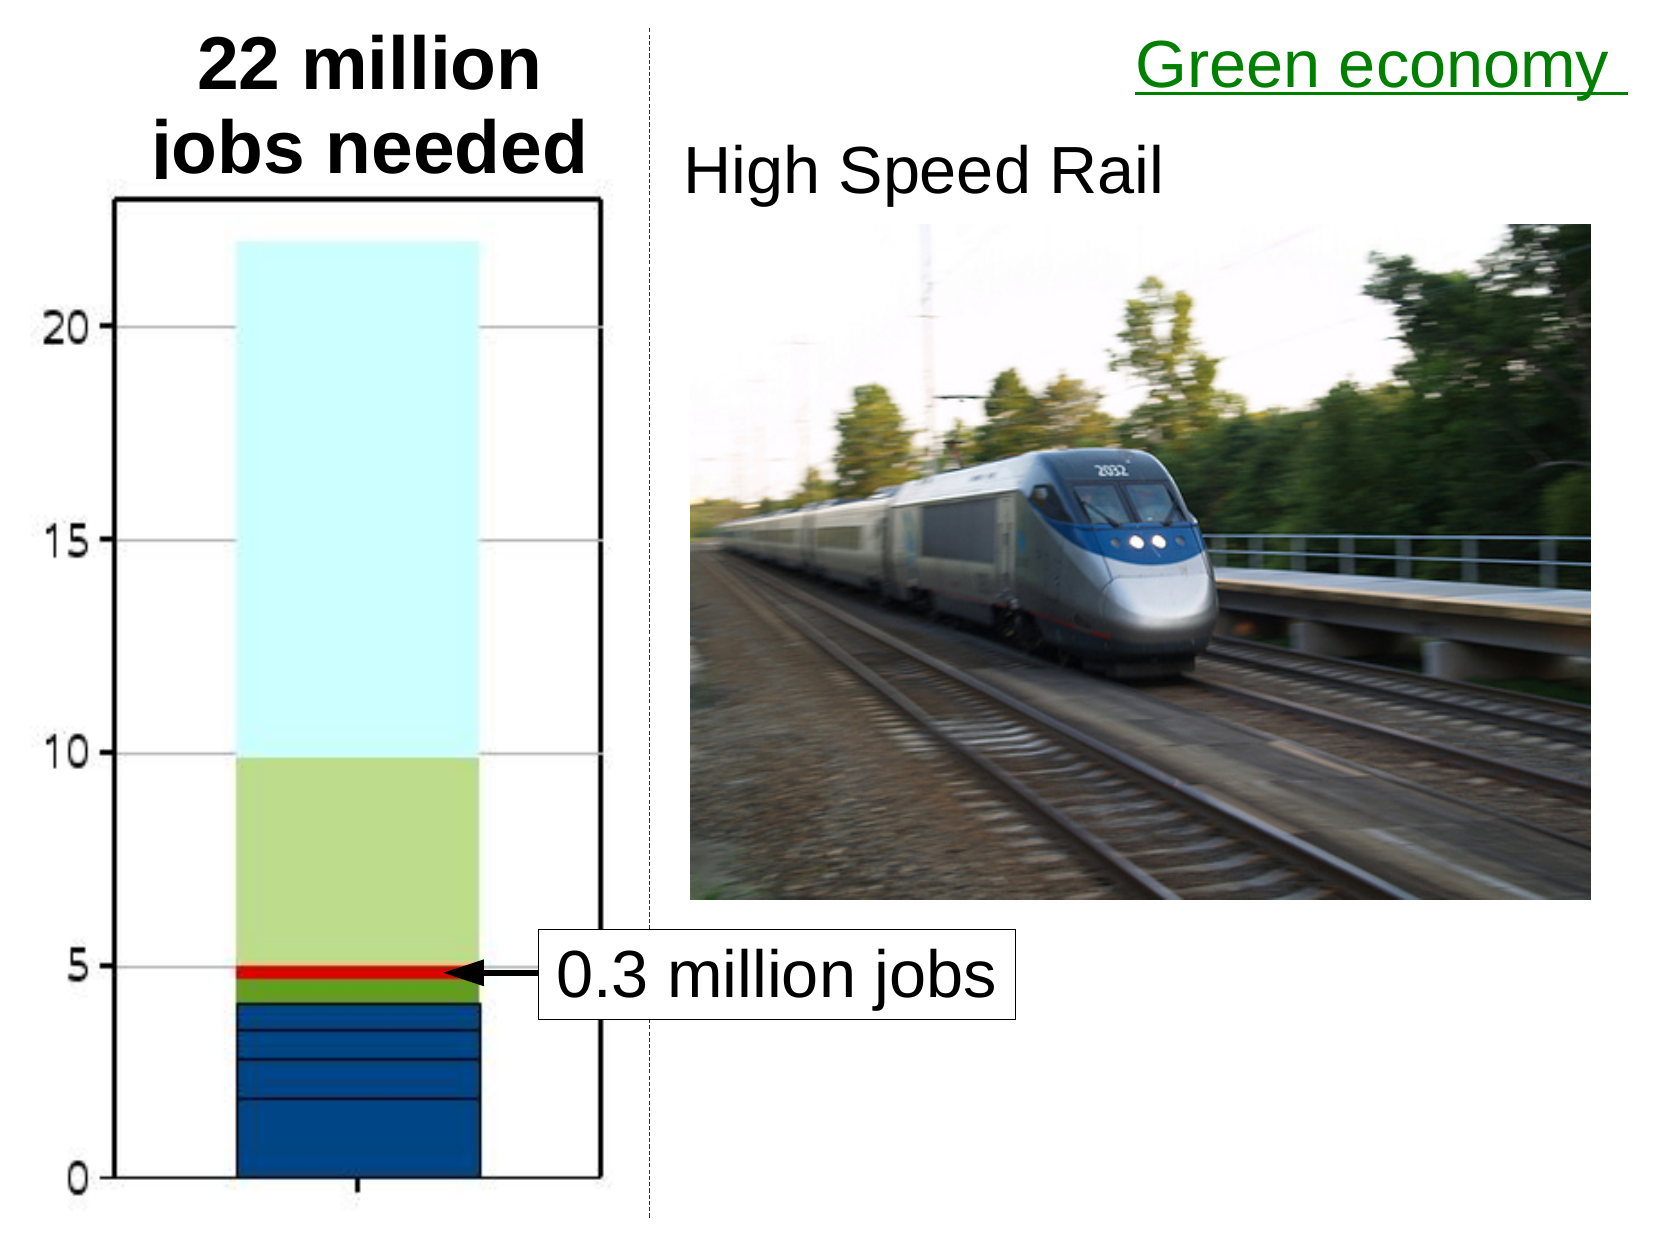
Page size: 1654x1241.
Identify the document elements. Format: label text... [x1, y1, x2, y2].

text_box Green economy [715, 19, 1643, 110]
text_box 0.3 million jobs [538, 929, 1016, 1020]
picture [690, 224, 1591, 901]
picture [30, 179, 616, 1231]
text_box 22 million jobs needed [126, 13, 614, 179]
text_box High Speed Rail [668, 126, 1596, 216]
